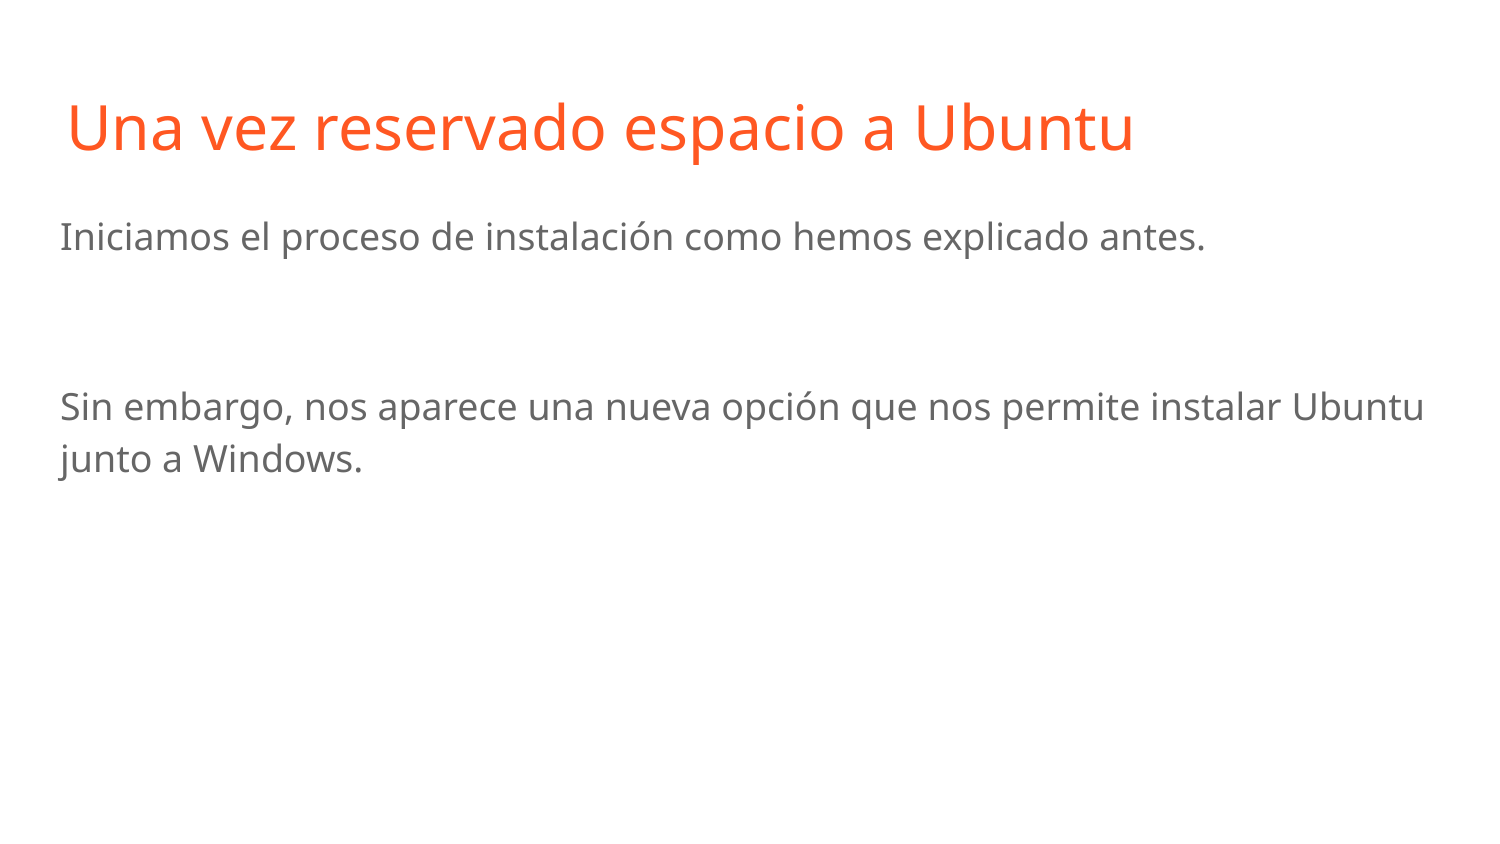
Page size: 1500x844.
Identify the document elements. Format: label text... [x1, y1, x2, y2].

list Iniciamos el proceso de instalación como hemos explicado antes. Sin embargo, nos aparece una nueva opción que nos permite instalar Ubuntu junto a Windows. [45, 191, 1443, 752]
title Una vez reservado espacio a Ubuntu [51, 72, 1449, 167]
